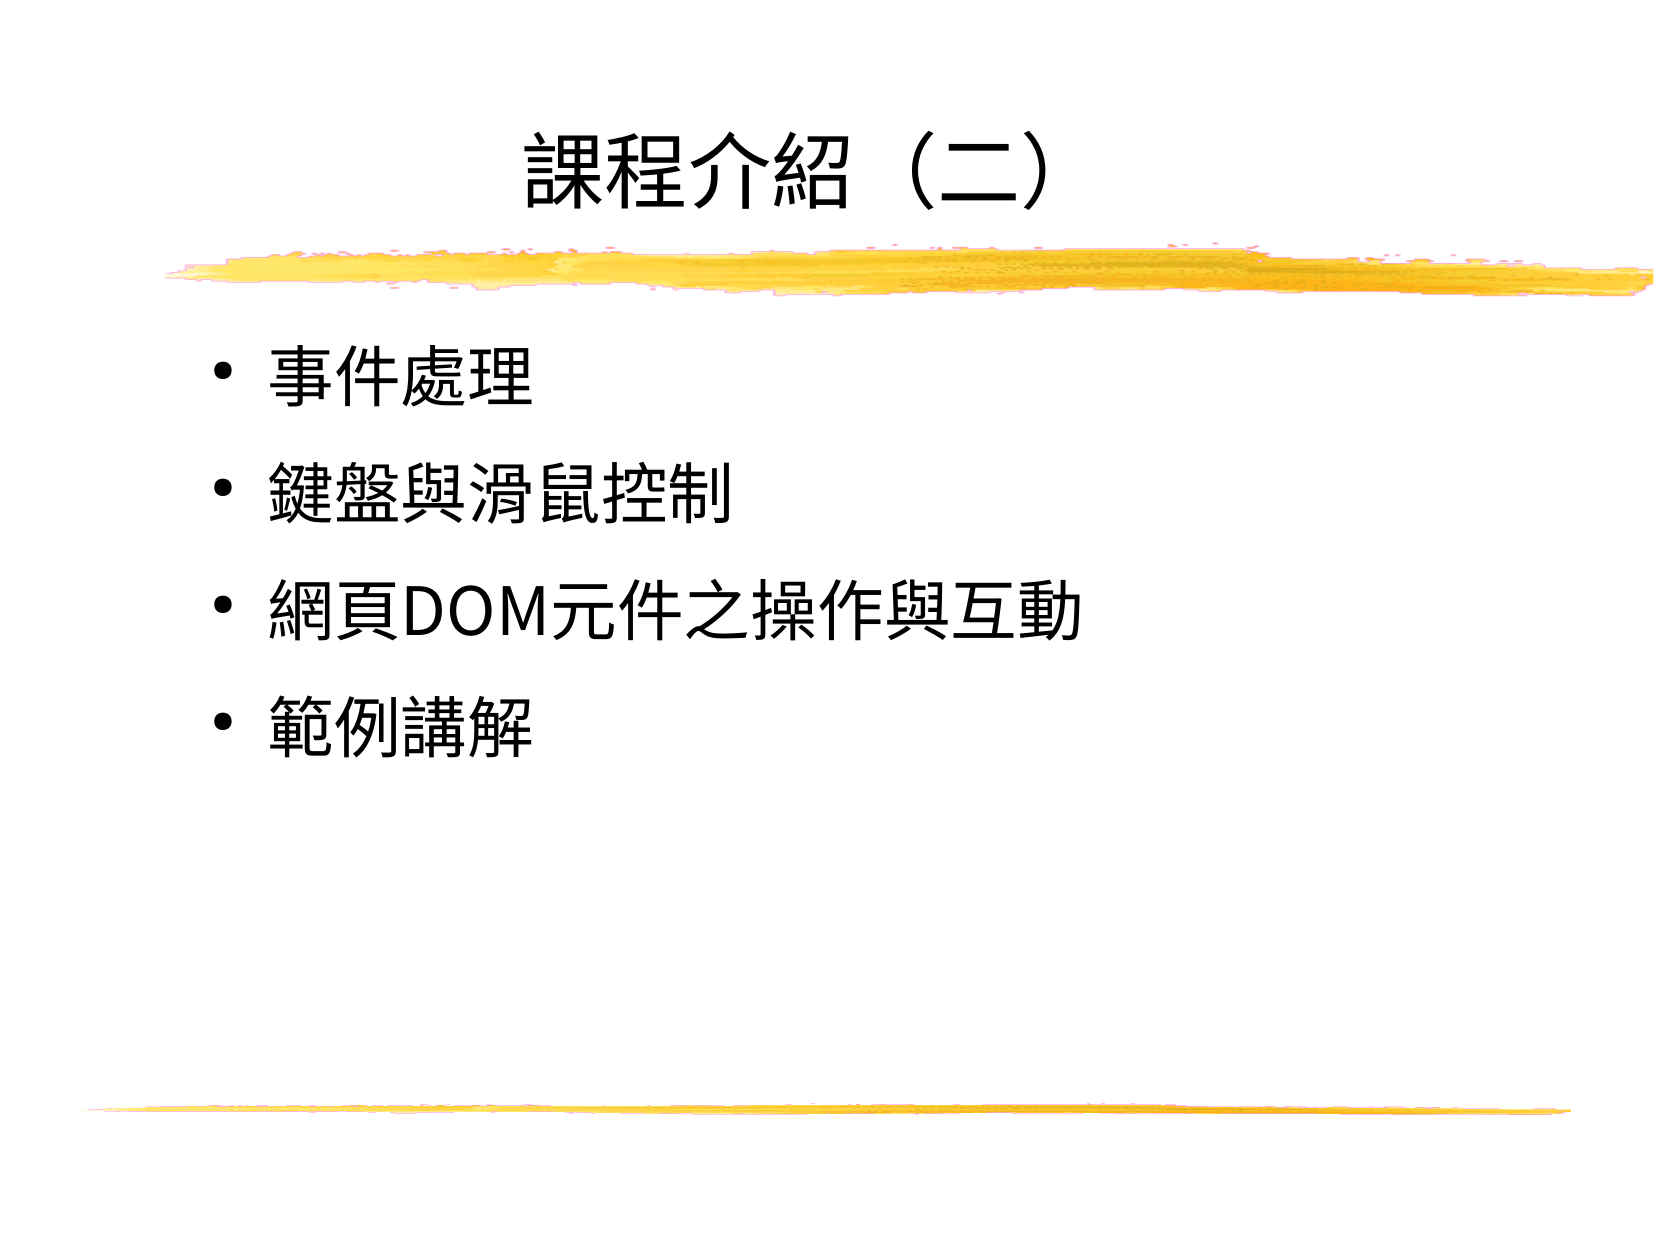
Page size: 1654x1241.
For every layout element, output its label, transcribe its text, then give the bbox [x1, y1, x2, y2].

list 事件處理 鍵盤與滑鼠控制 網頁DOM元件之操作與互動 範例講解 [196, 310, 1534, 1118]
picture [82, 1102, 196, 1117]
picture [1534, 1102, 1571, 1117]
title 課程介紹（二） [110, 27, 1516, 235]
picture [165, 237, 1654, 308]
